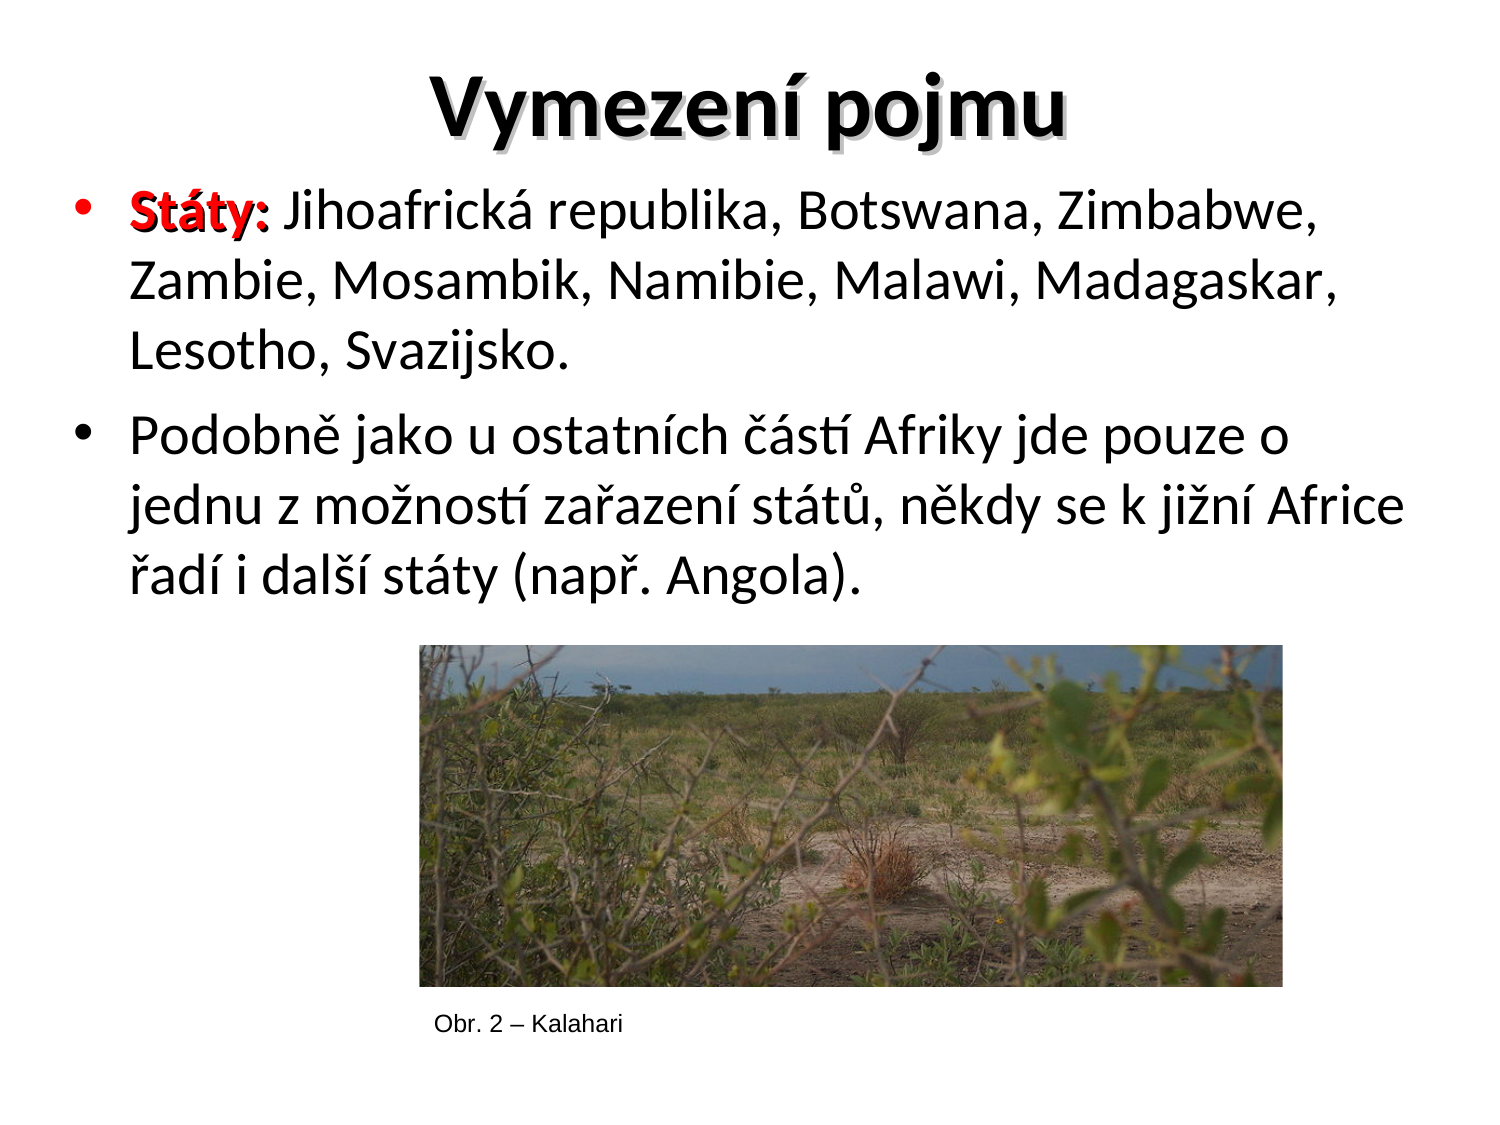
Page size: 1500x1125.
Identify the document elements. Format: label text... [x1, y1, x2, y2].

picture [419, 645, 1283, 987]
text_box Obr. 2 – Kalahari [419, 999, 869, 1045]
title Vymezení pojmu [75, 35, 1426, 163]
list Státy: Jihoafrická republika, Botswana, Zimbabwe, Zambie, Mosambik, Namibie, Malawi, Madagaskar, Lesotho, Svazijsko. Podobně jako u ostatních částí Afriky jde pouze o jednu z možností zařazení států, někdy se k jižní Africe řadí i další státy (např. Angola). [58, 163, 1454, 680]
